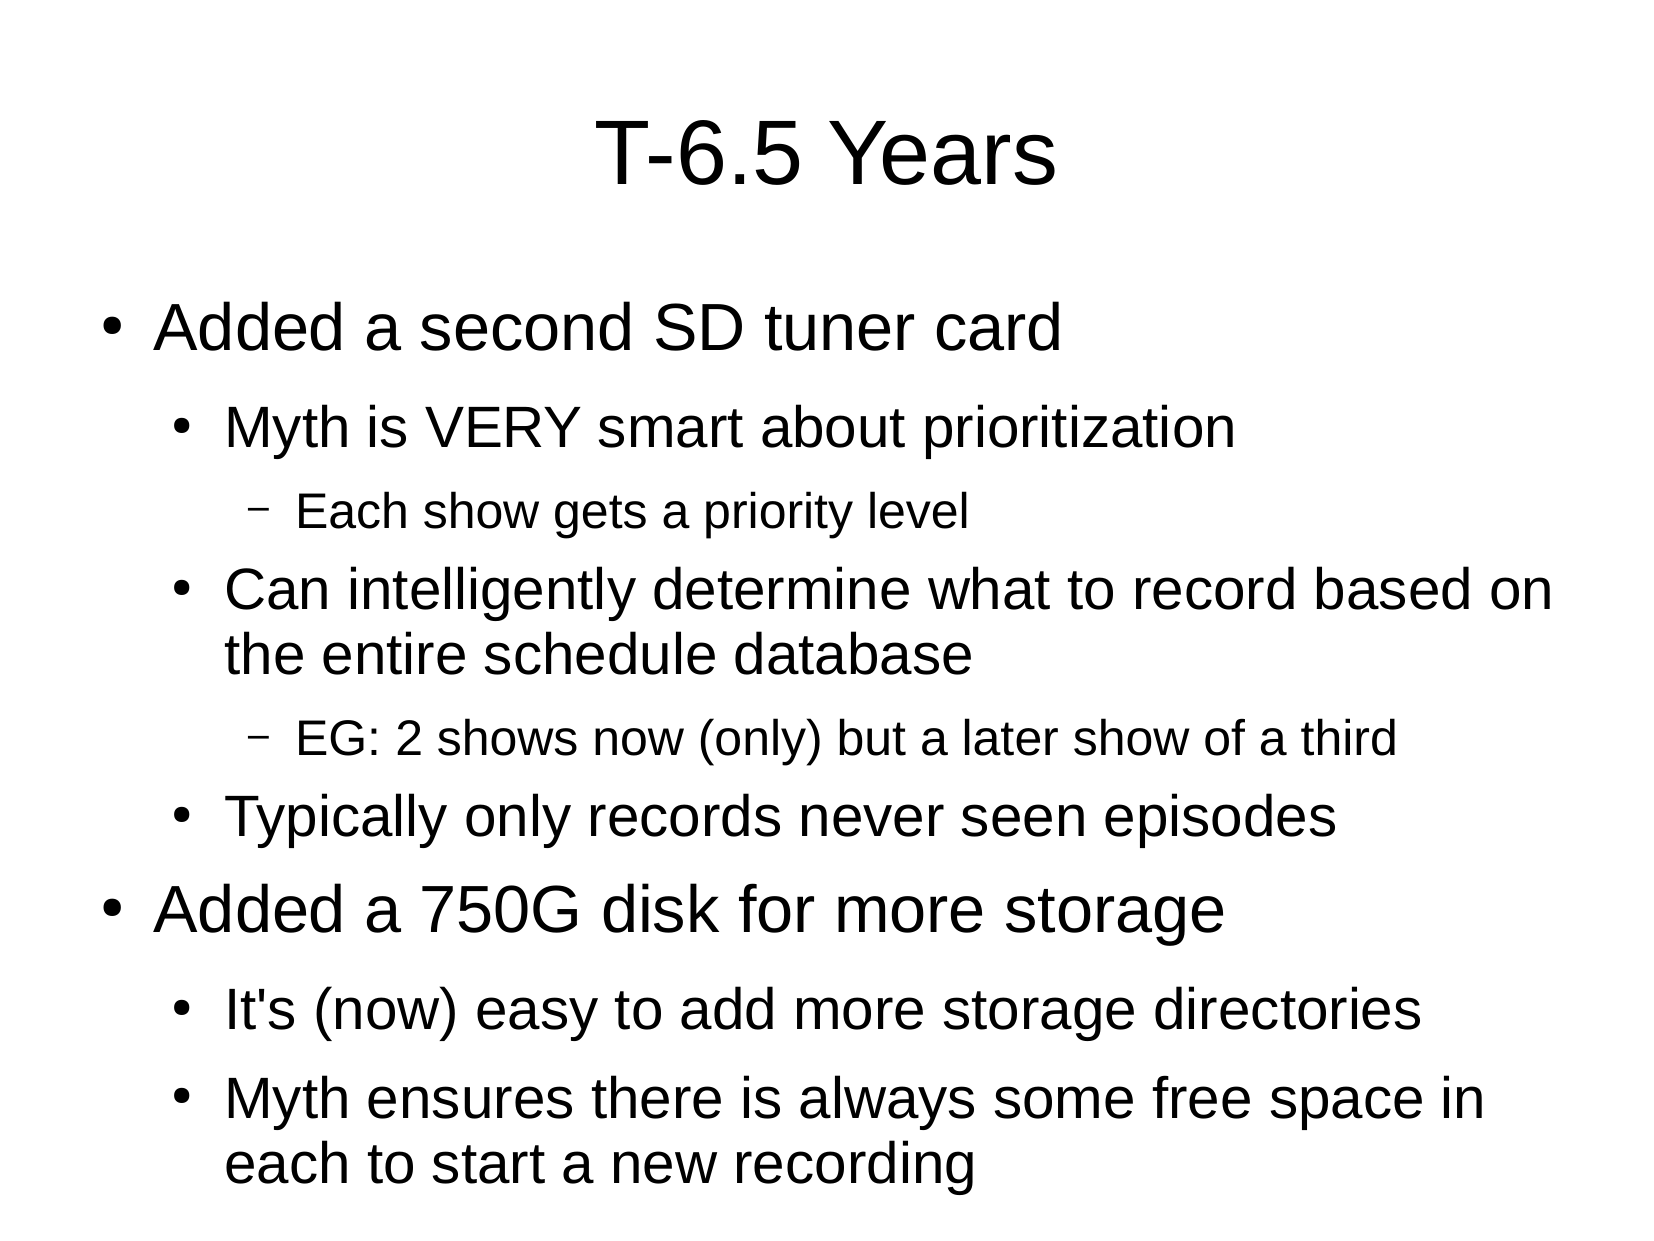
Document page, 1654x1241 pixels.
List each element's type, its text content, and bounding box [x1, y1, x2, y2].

title T-6.5 Years [82, 49, 1571, 257]
list Added a second SD tuner card Myth is VERY smart about prioritization Each show gets a priority level Can intelligently determine what to record based on the entire schedule database EG: 2 shows now (only) but a later show of a third Typically only records never seen episodes Added a 750G disk for more storage It's (now) easy to add more storage directories Myth ensures there is always some free space in each to start a new recording [82, 290, 1571, 1196]
